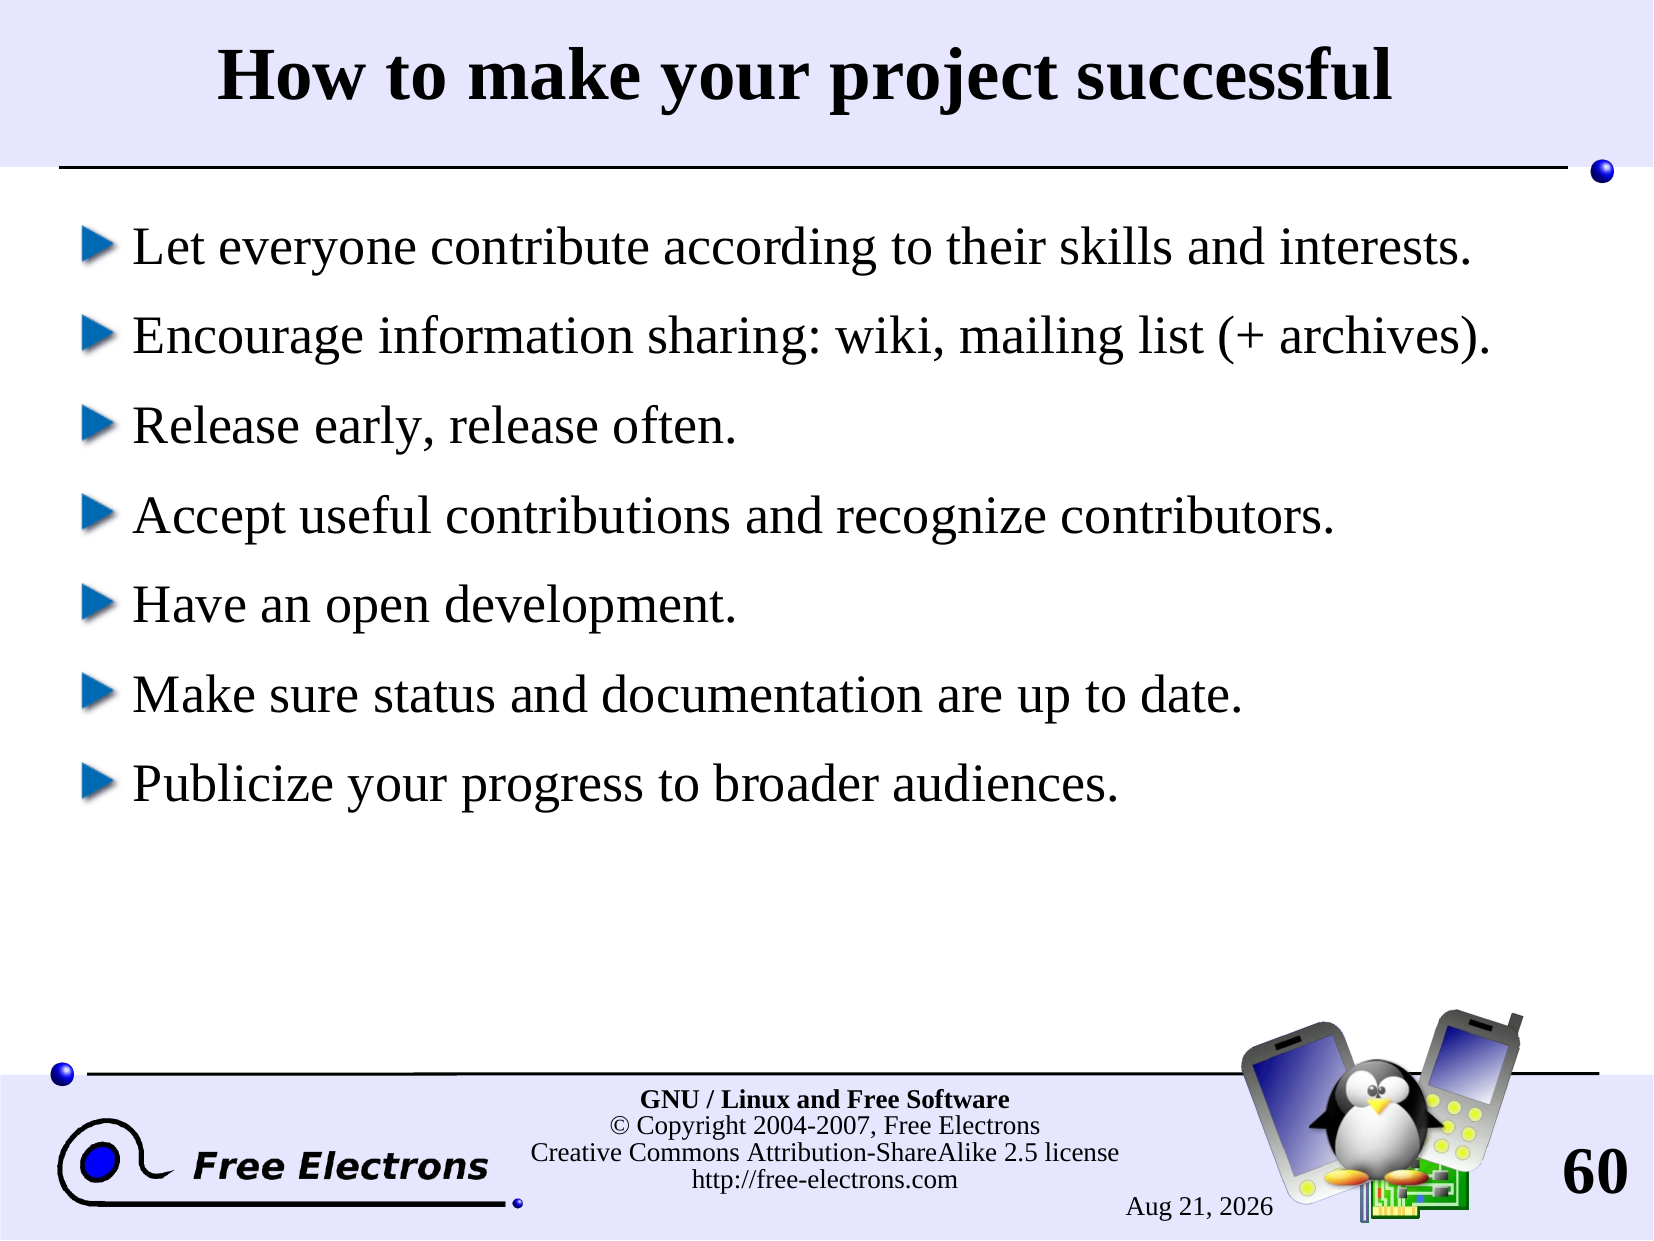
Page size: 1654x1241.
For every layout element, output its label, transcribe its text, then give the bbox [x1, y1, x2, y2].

title How to make your project successful [60, 25, 1551, 124]
picture [1225, 1007, 1538, 1241]
picture [50, 1107, 527, 1216]
list Let everyone contribute according to their skills and interests. Encourage information sharing: wiki, mailing list (+ archives). Release early, release often. Accept useful contributions and recognize contributors. Have an open development. Make sure status and documentation are up to date. Publicize your progress to broader audiences. [62, 216, 1518, 1035]
